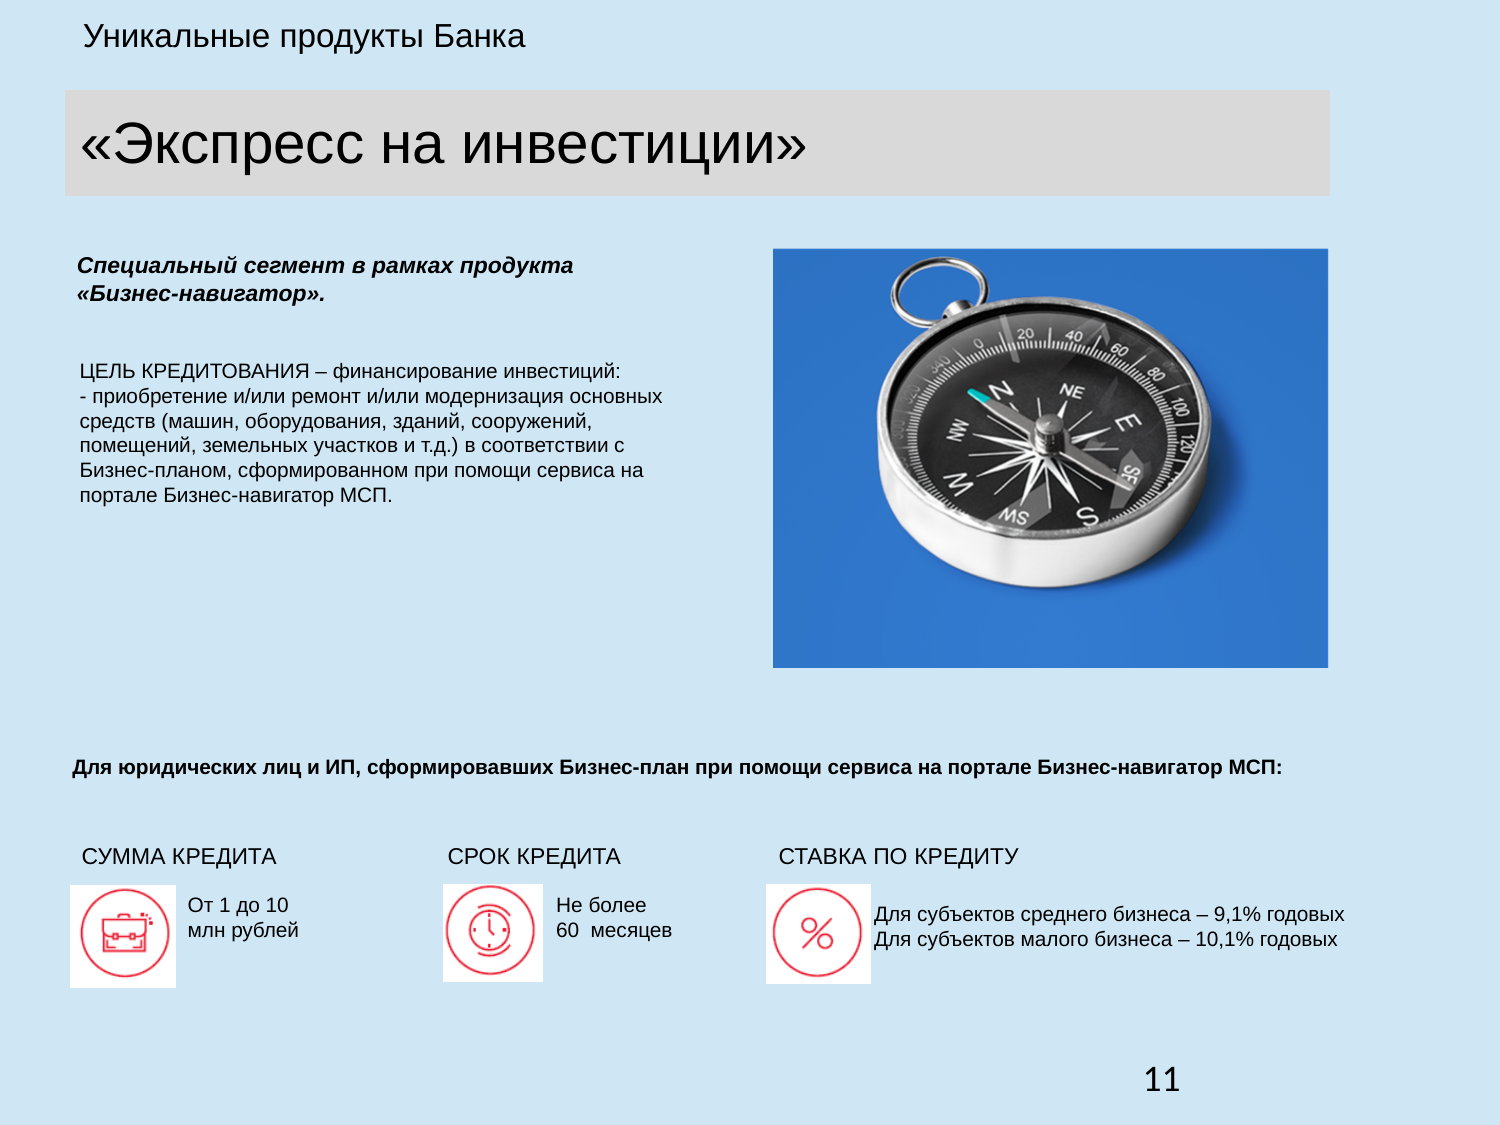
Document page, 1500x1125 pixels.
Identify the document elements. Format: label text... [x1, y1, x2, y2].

text_box СРОК КРЕДИТА [432, 834, 637, 877]
text_box Для субъектов среднего бизнеса – 9,1% годовых Для субъектов малого бизнеса – 10,1% годовых [859, 893, 1360, 958]
text_box ЦЕЛЬ КРЕДИТОВАНИЯ – финансирование инвестиций: - приобретение и/или ремонт и/или модернизация основных средств (машин, оборудования, зданий, сооружений, помещений, земельных участков и т.д.) в соответствии с Бизнес-планом, сформированном при помощи сервиса на портале Бизнес-навигатор МСП. [64, 349, 713, 515]
text_box Уникальные продукты Банка [68, 7, 542, 63]
picture [70, 885, 176, 988]
text_box СТАВКА ПО КРЕДИТУ [763, 834, 1034, 877]
picture [773, 248, 1330, 668]
table_header «Экспресс на инвестиции» [65, 90, 1330, 196]
text_box СУММА КРЕДИТА [66, 834, 292, 877]
text_box Специальный сегмент в рамках продукта «Бизнес-навигатор». [62, 243, 739, 314]
text_box Не более 60 месяцев [541, 884, 688, 950]
slide_number <номер> [1128, 1046, 1478, 1107]
picture [766, 884, 871, 984]
text_box От 1 до 10 млн рублей [172, 884, 314, 950]
picture [443, 884, 543, 982]
text_box Для юридических лиц и ИП, сформировавших Бизнес-план при помощи сервиса на портале Бизнес-навигатор МСП: [57, 746, 1298, 787]
